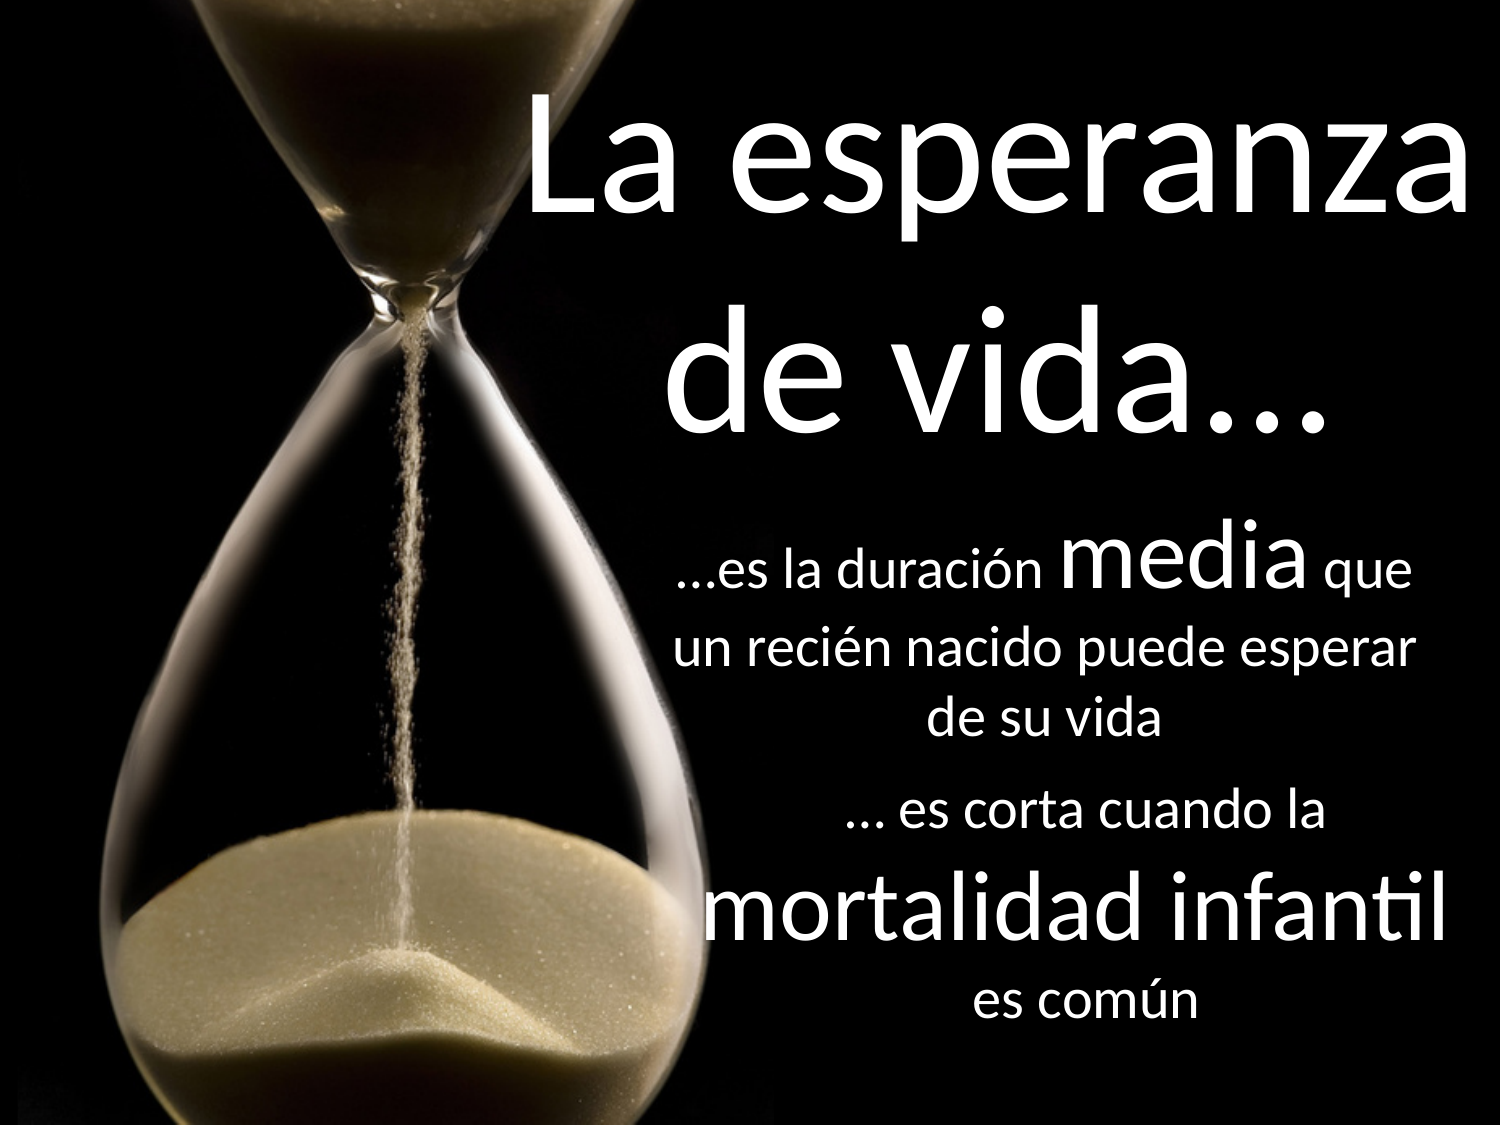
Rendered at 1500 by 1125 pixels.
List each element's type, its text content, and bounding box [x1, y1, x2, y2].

picture [17, 0, 774, 1125]
text_box …es la duración media que un recién nacido puede esperar de su vida [649, 481, 1441, 756]
text_box … es corta cuando la mortalidad infantil es común [685, 762, 1489, 1038]
text_box La esperanza de vida... [498, 21, 1500, 477]
